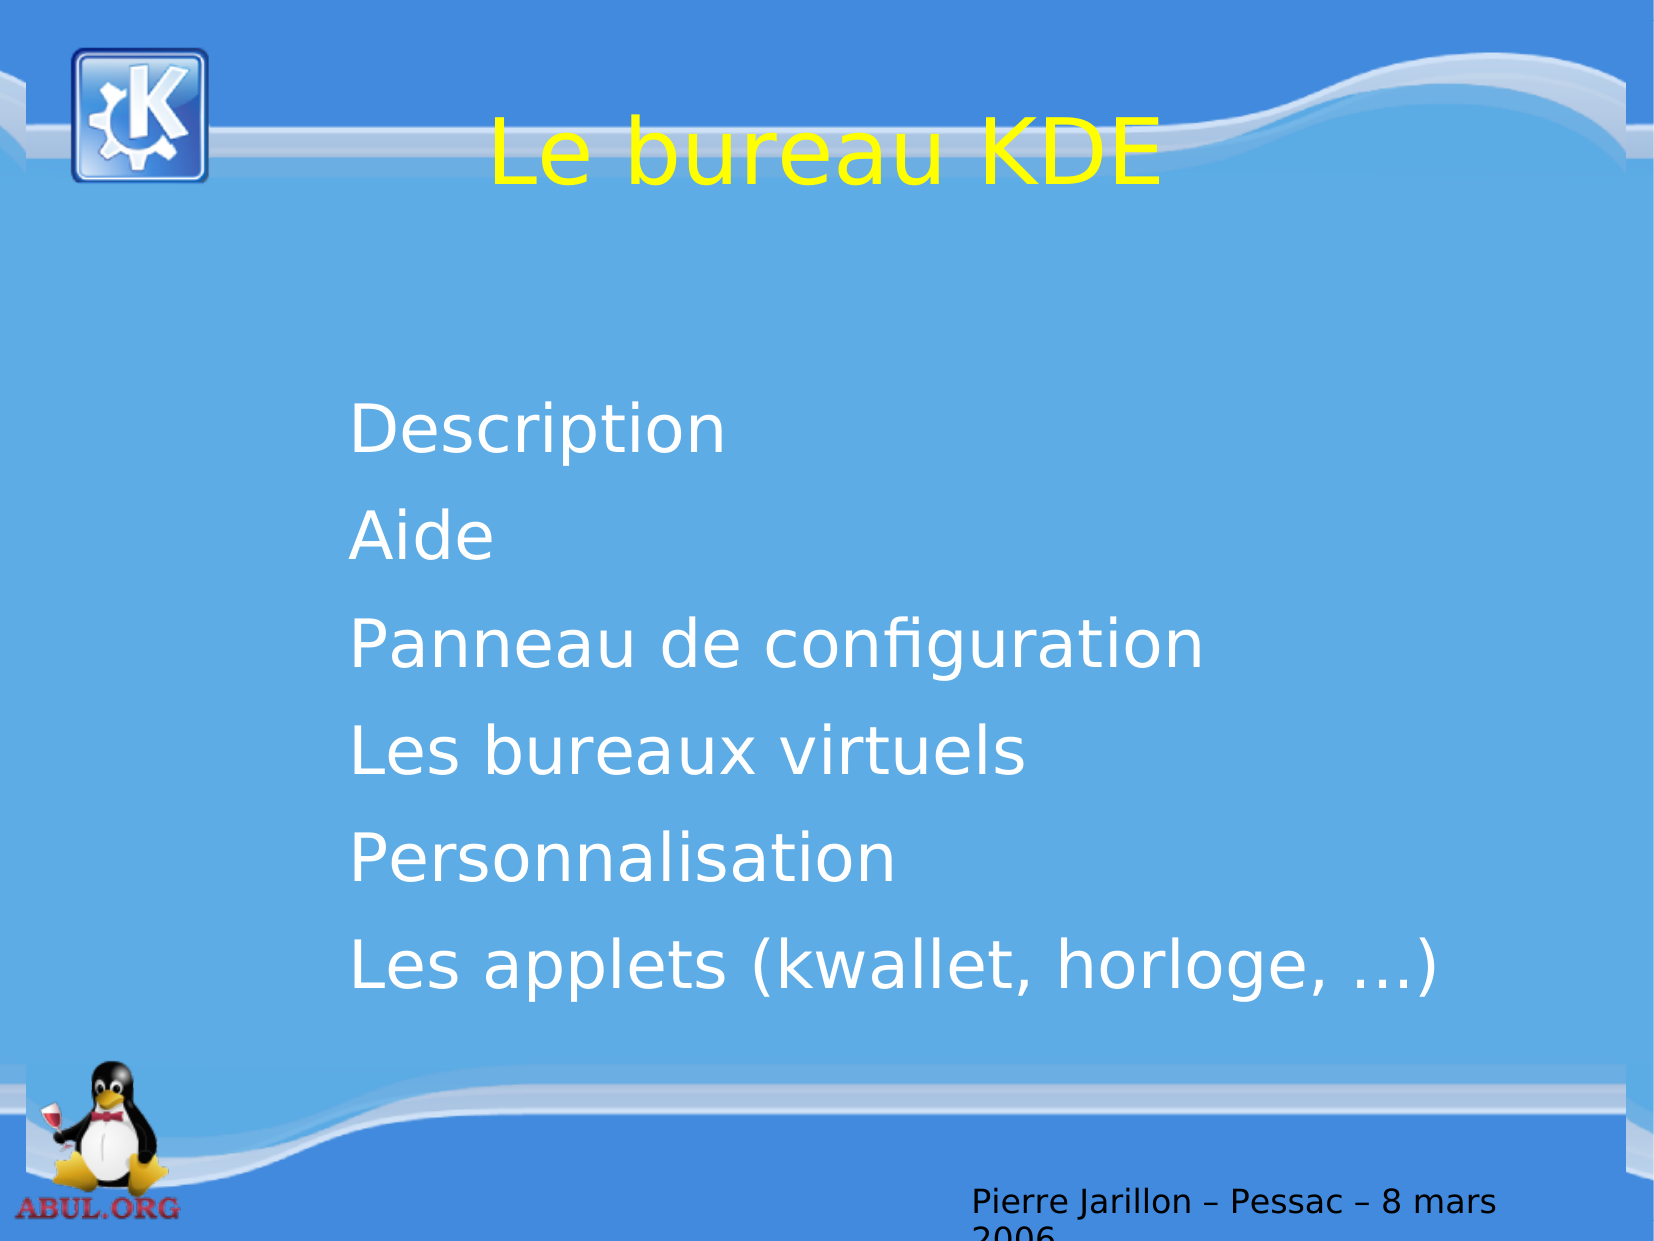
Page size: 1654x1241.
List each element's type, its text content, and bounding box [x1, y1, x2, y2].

picture [1030, 1229, 1040, 1241]
list Description Aide Panneau de configuration Les bureaux virtuels Personnalisation Les applets (kwallet, horloge, ...) [330, 390, 1536, 1046]
picture [0, 0, 1654, 1241]
title Le bureau KDE [82, 49, 1571, 257]
picture [1019, 1229, 1029, 1241]
picture [985, 1229, 996, 1241]
picture [998, 1229, 1008, 1241]
picture [1009, 1229, 1017, 1241]
text_box Pierre Jarillon – Pessac – 8 mars 2006 [956, 1175, 1607, 1229]
